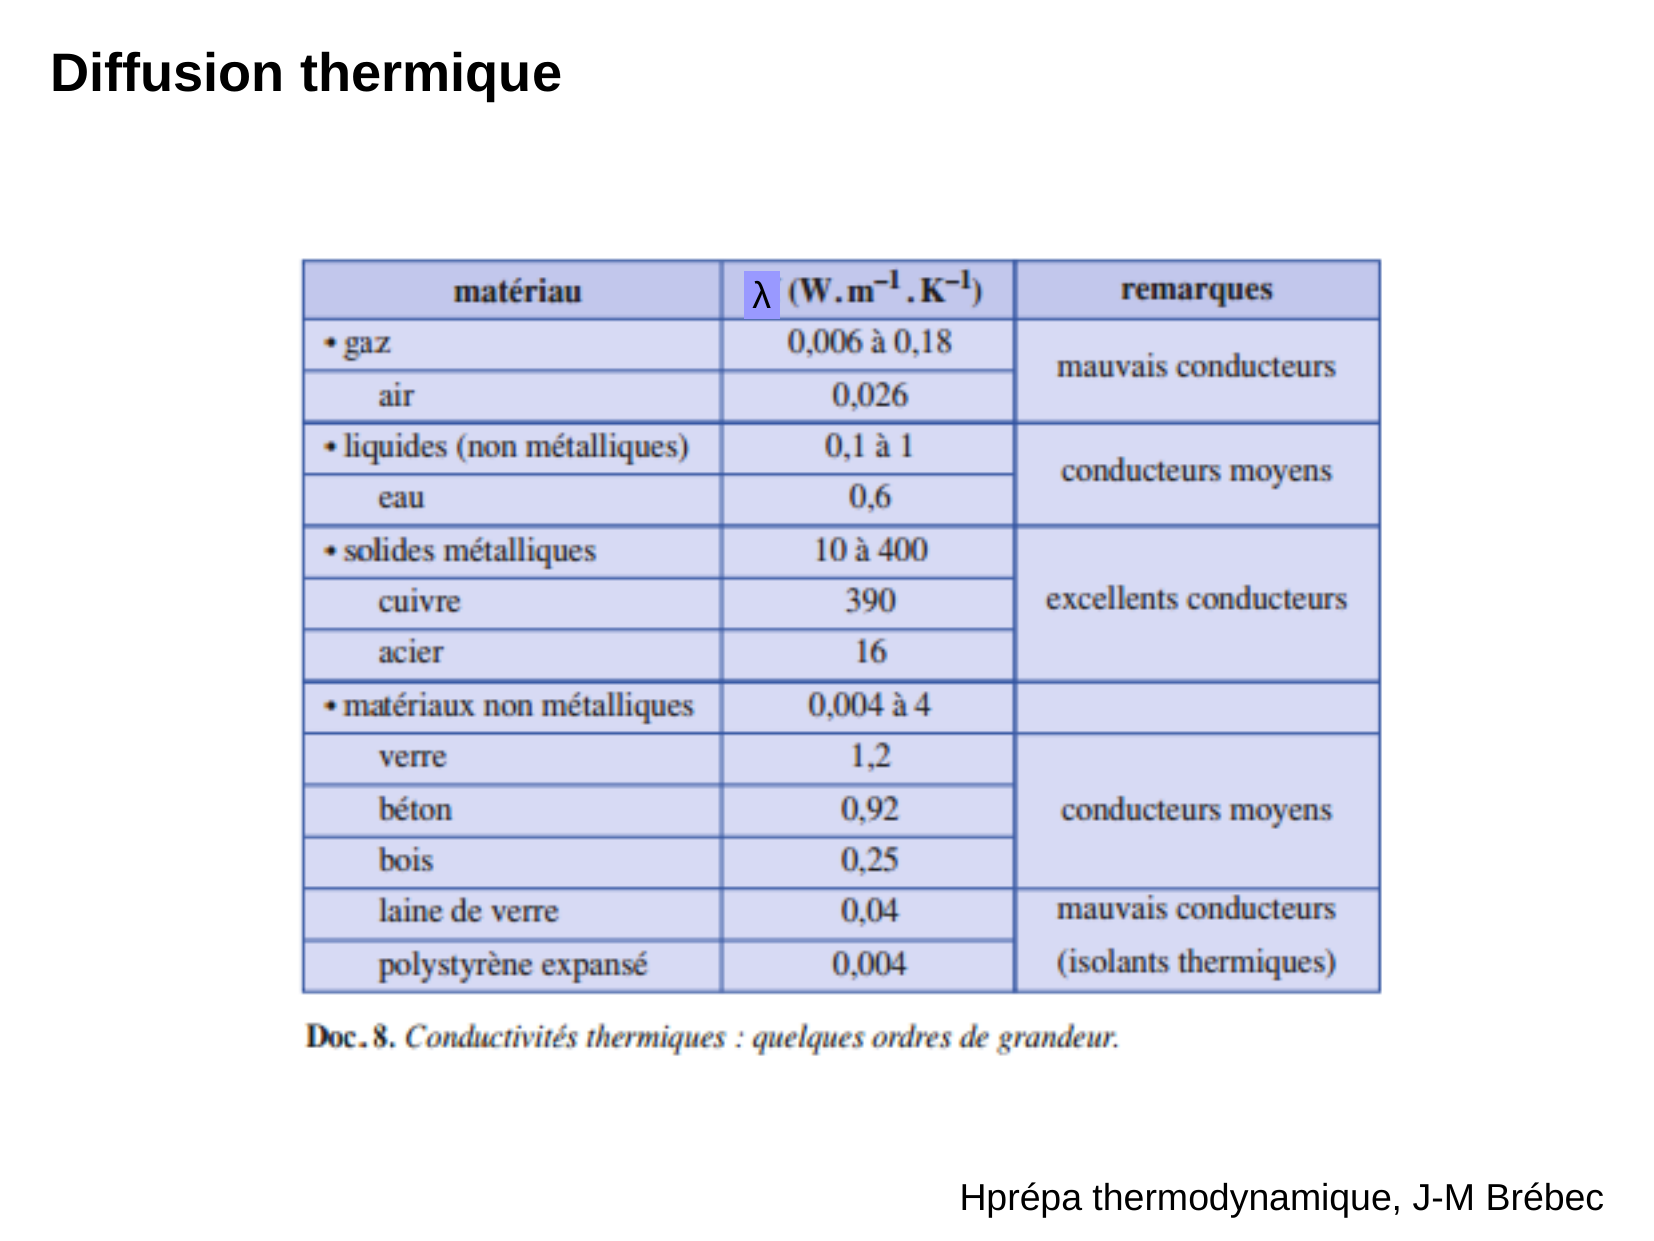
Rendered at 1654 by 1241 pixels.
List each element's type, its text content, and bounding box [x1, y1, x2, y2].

text_box Hprépa thermodynamique, J-M Brébec [944, 1169, 1654, 1241]
text_box λ [744, 271, 780, 319]
picture [271, 236, 1406, 1072]
text_box Diffusion thermique [35, 35, 768, 113]
